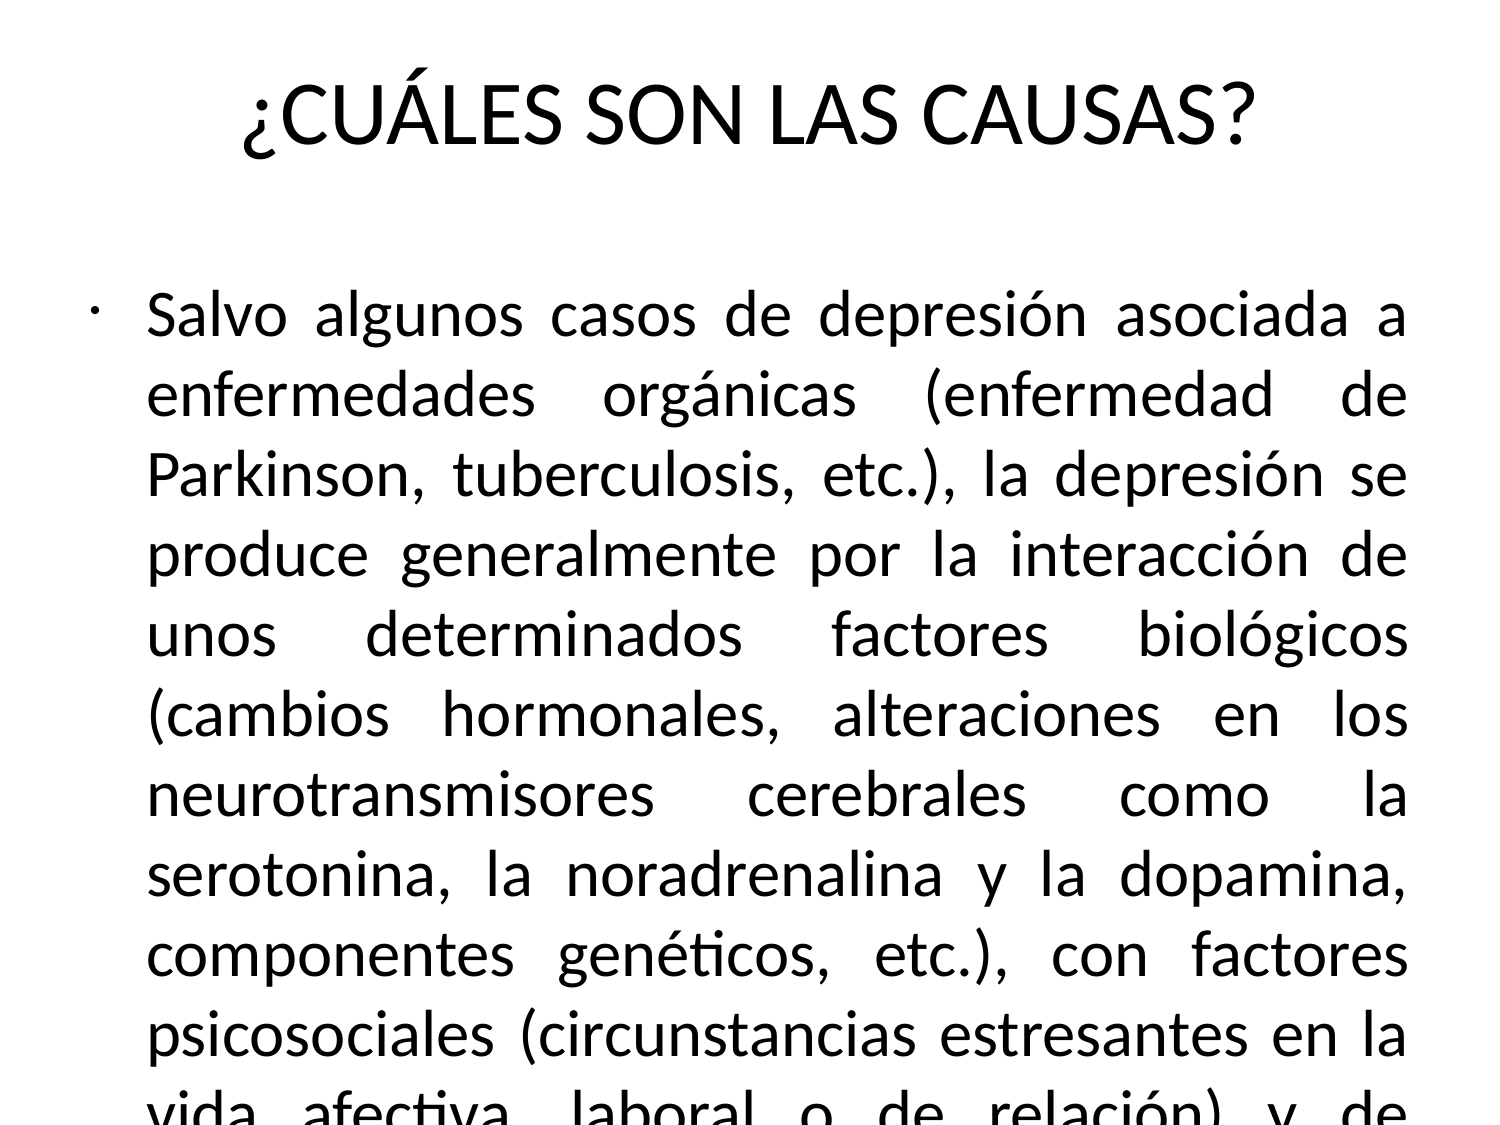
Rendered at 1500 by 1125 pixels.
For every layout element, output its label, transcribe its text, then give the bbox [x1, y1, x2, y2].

title ¿CUÁLES SON LAS CAUSAS? [75, 45, 1425, 233]
list Salvo algunos casos de depresión asociada a enfermedades orgánicas (enfermedad de Parkinson, tuberculosis, etc.), la depresión se produce generalmente por la interacción de unos determinados factores biológicos (cambios hormonales, alteraciones en los neurotransmisores cerebrales como la serotonina, la noradrenalina y la dopamina, componentes genéticos, etc.), con factores psicosociales (circunstancias estresantes en la vida afectiva, laboral o de relación) y de personalidad (especialmente, sus mecanismos de defensa psicológicos). [75, 262, 1425, 1005]
